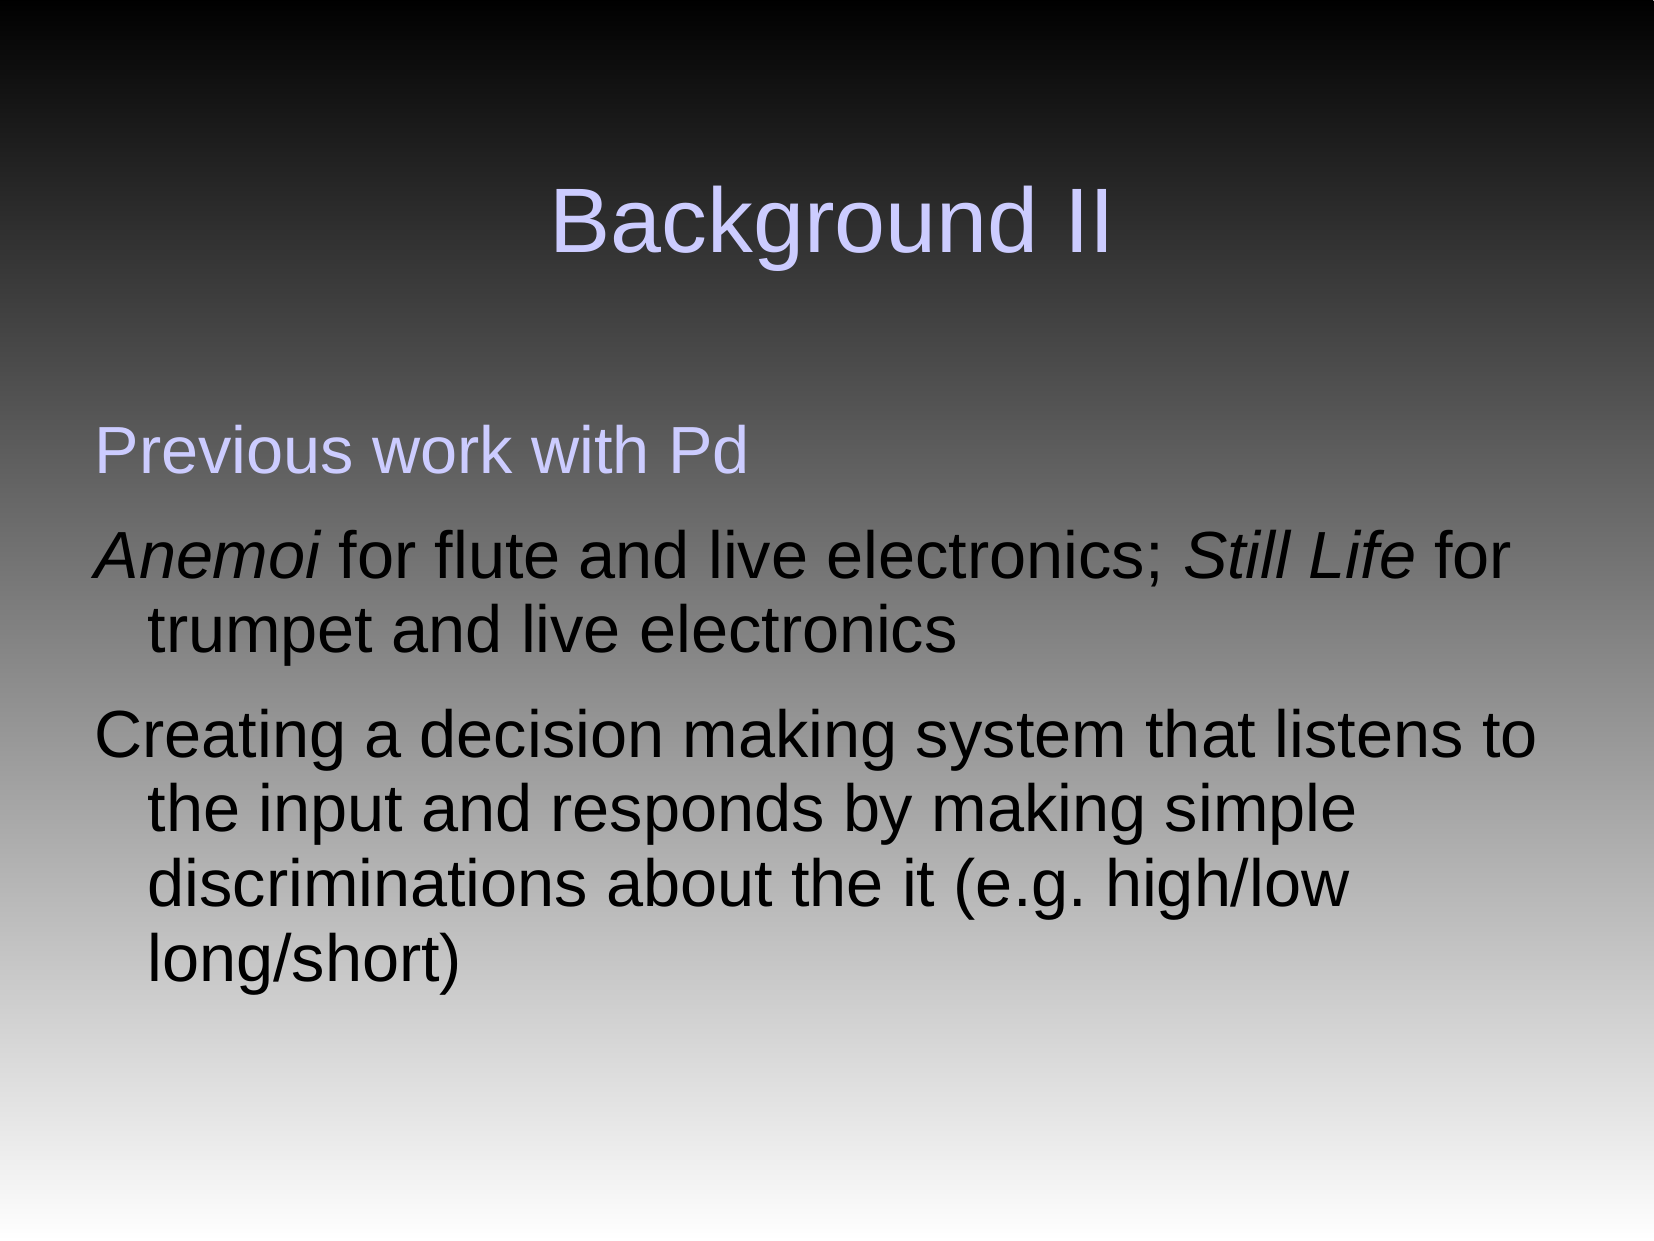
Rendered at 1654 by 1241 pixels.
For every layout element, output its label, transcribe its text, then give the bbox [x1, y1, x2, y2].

title Background II [88, 117, 1577, 325]
list Previous work with Pd Anemoi for flute and live electronics; Still Life for trumpet and live electronics Creating a decision making system that listens to the input and responds by making simple discriminations about the it (e.g. high/low long/short) [76, 413, 1565, 1093]
